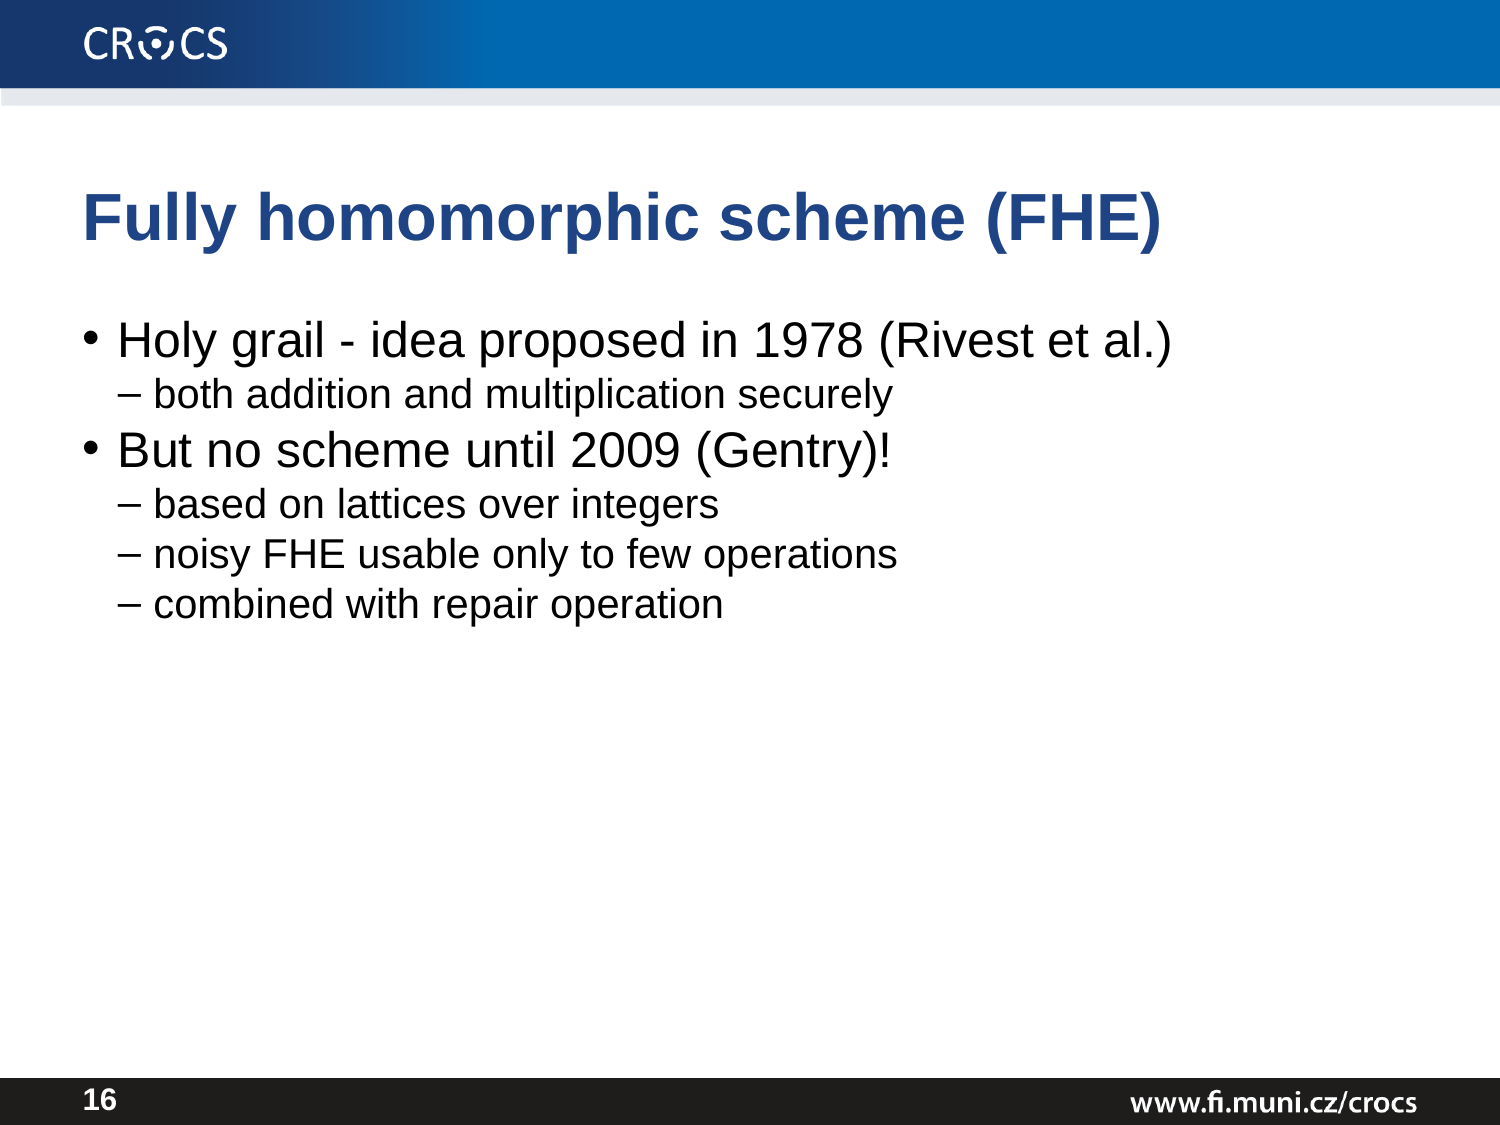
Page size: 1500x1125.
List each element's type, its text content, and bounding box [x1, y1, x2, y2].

text_box Holy grail - idea proposed in 1978 (Rivest et al.) both addition and multiplication securely But no scheme until 2009 (Gentry)! based on lattices over integers noisy FHE usable only to few operations combined with repair operation [82, 307, 1433, 988]
picture [0, 0, 1500, 1125]
text_box <number> [82, 1078, 148, 1125]
text_box Fully homomorphic scheme (FHE) [82, 148, 1433, 279]
